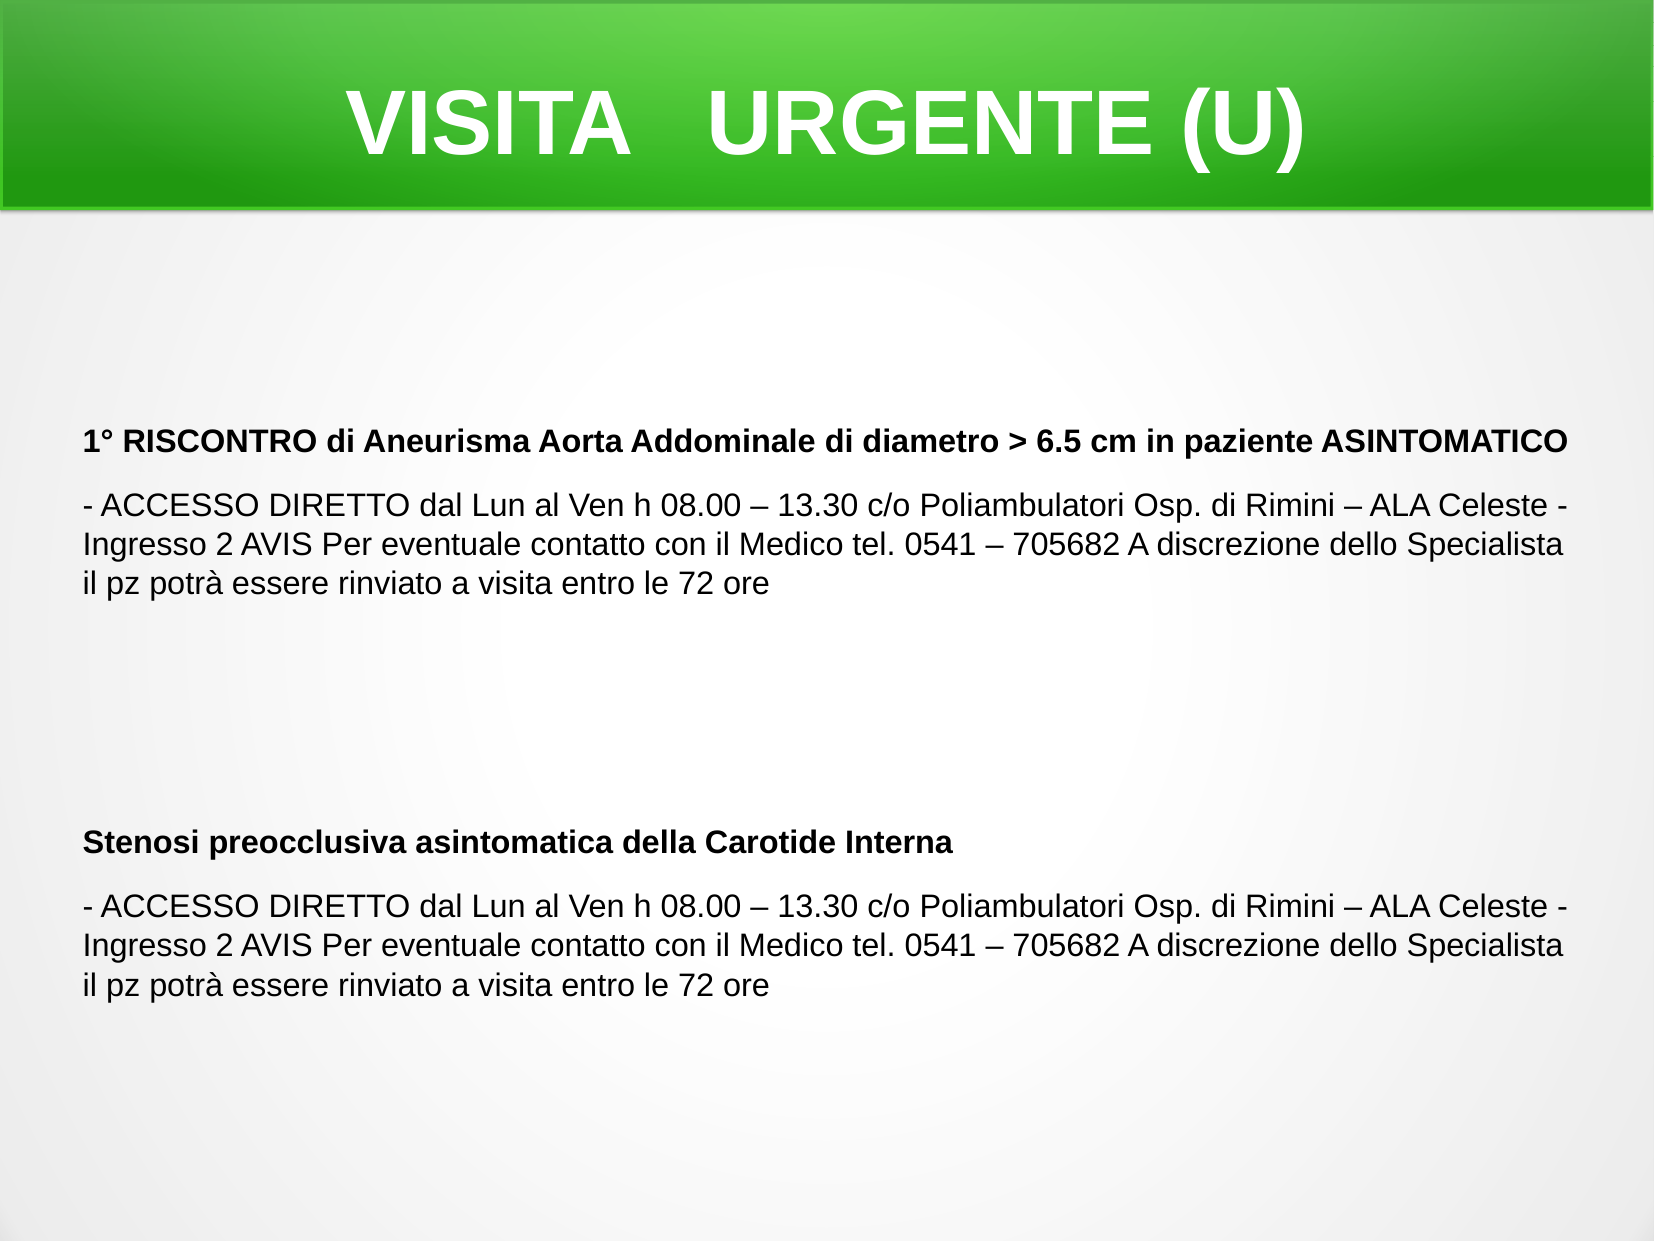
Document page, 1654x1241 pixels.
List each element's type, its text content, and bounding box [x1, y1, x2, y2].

list 1° RISCONTRO di Aneurisma Aorta Addominale di diametro > 6.5 cm in paziente ASINTOMATICO - ACCESSO DIRETTO dal Lun al Ven h 08.00 – 13.30 c/o Poliambulatori Osp. di Rimini – ALA Celeste - Ingresso 2 AVIS Per eventuale contatto con il Medico tel. 0541 – 705682 A discrezione dello Specialista il pz potrà essere rinviato a visita entro le 72 ore Stenosi preocclusiva asintomatica della Carotide Interna - ACCESSO DIRETTO dal Lun al Ven h 08.00 – 13.30 c/o Poliambulatori Osp. di Rimini – ALA Celeste - Ingresso 2 AVIS Per eventuale contatto con il Medico tel. 0541 – 705682 A discrezione dello Specialista il pz potrà essere rinviato a visita entro le 72 ore [82, 299, 1571, 1019]
title VISITA URGENTE (U) [82, 47, 1571, 189]
